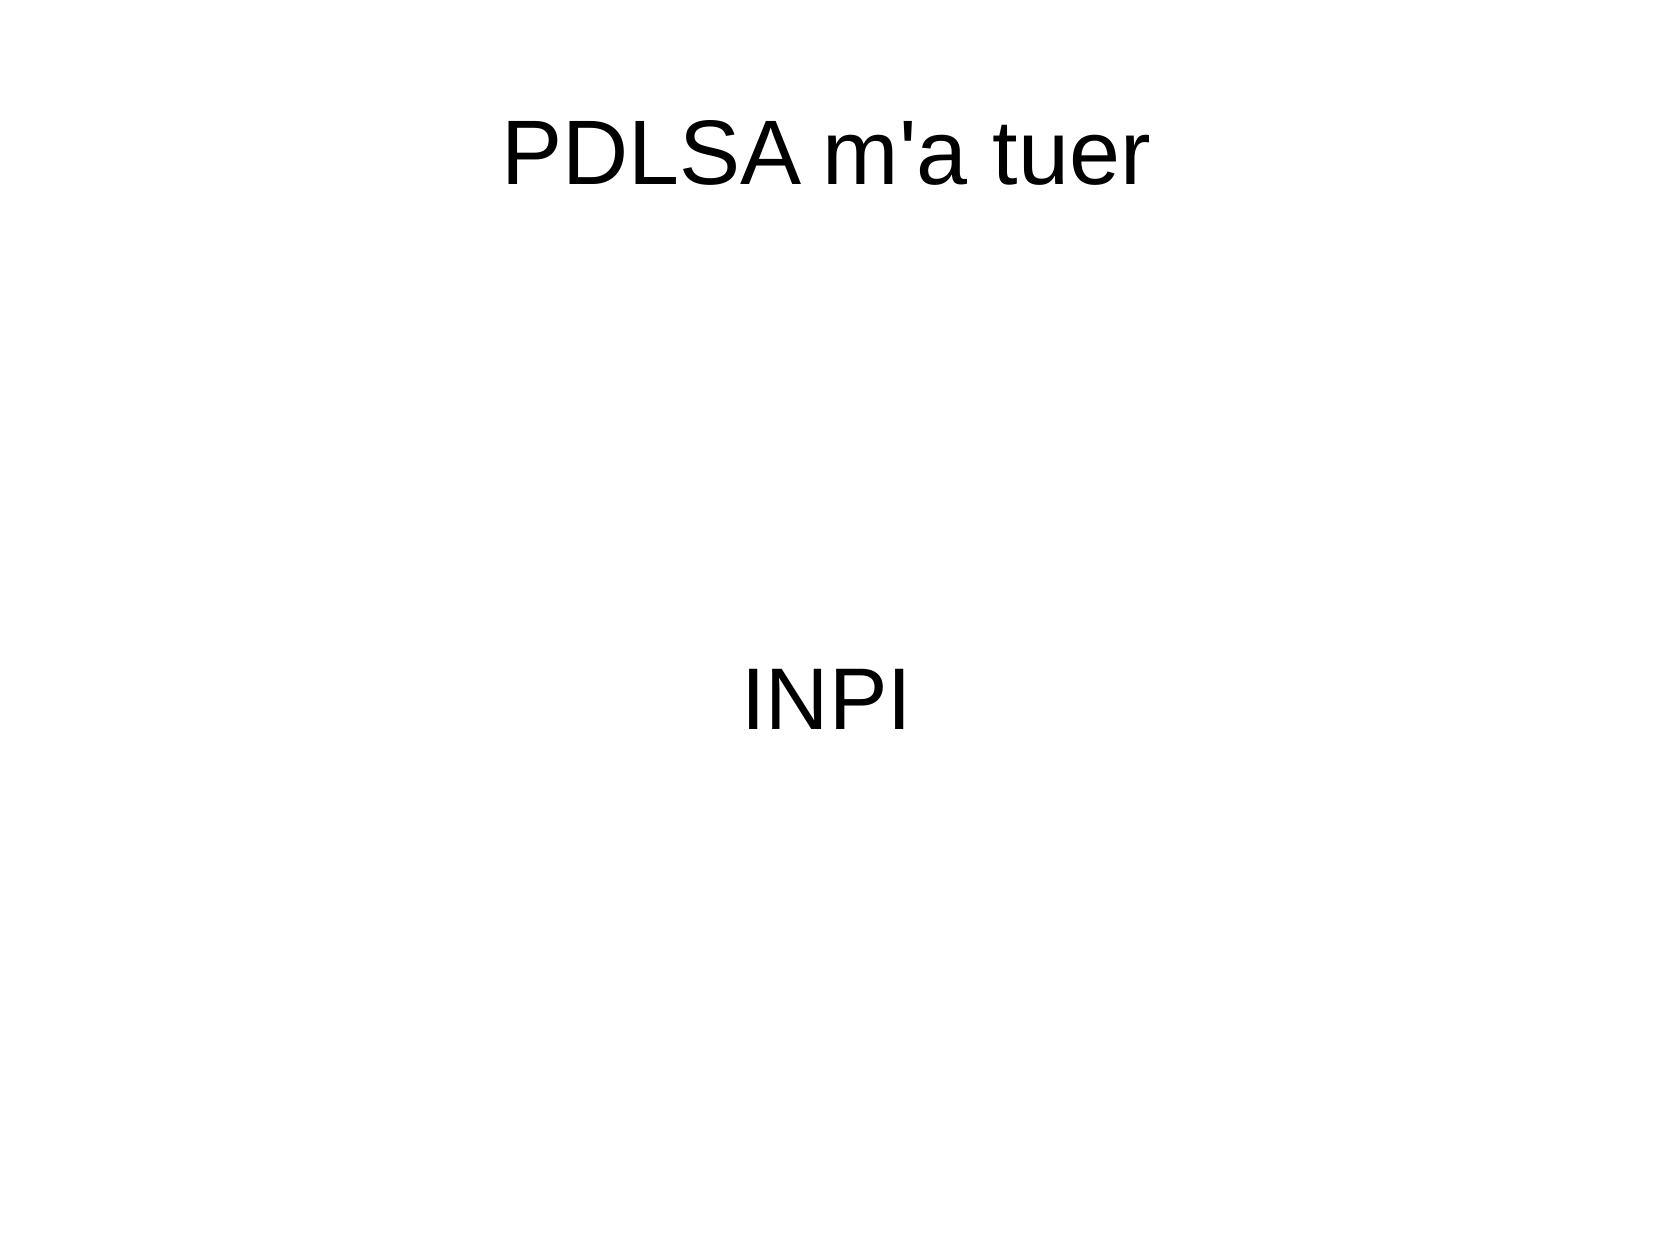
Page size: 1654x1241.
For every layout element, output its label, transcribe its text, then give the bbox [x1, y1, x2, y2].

title PDLSA m'a tuer [82, 56, 1571, 250]
subtitle INPI [82, 297, 1571, 1102]
